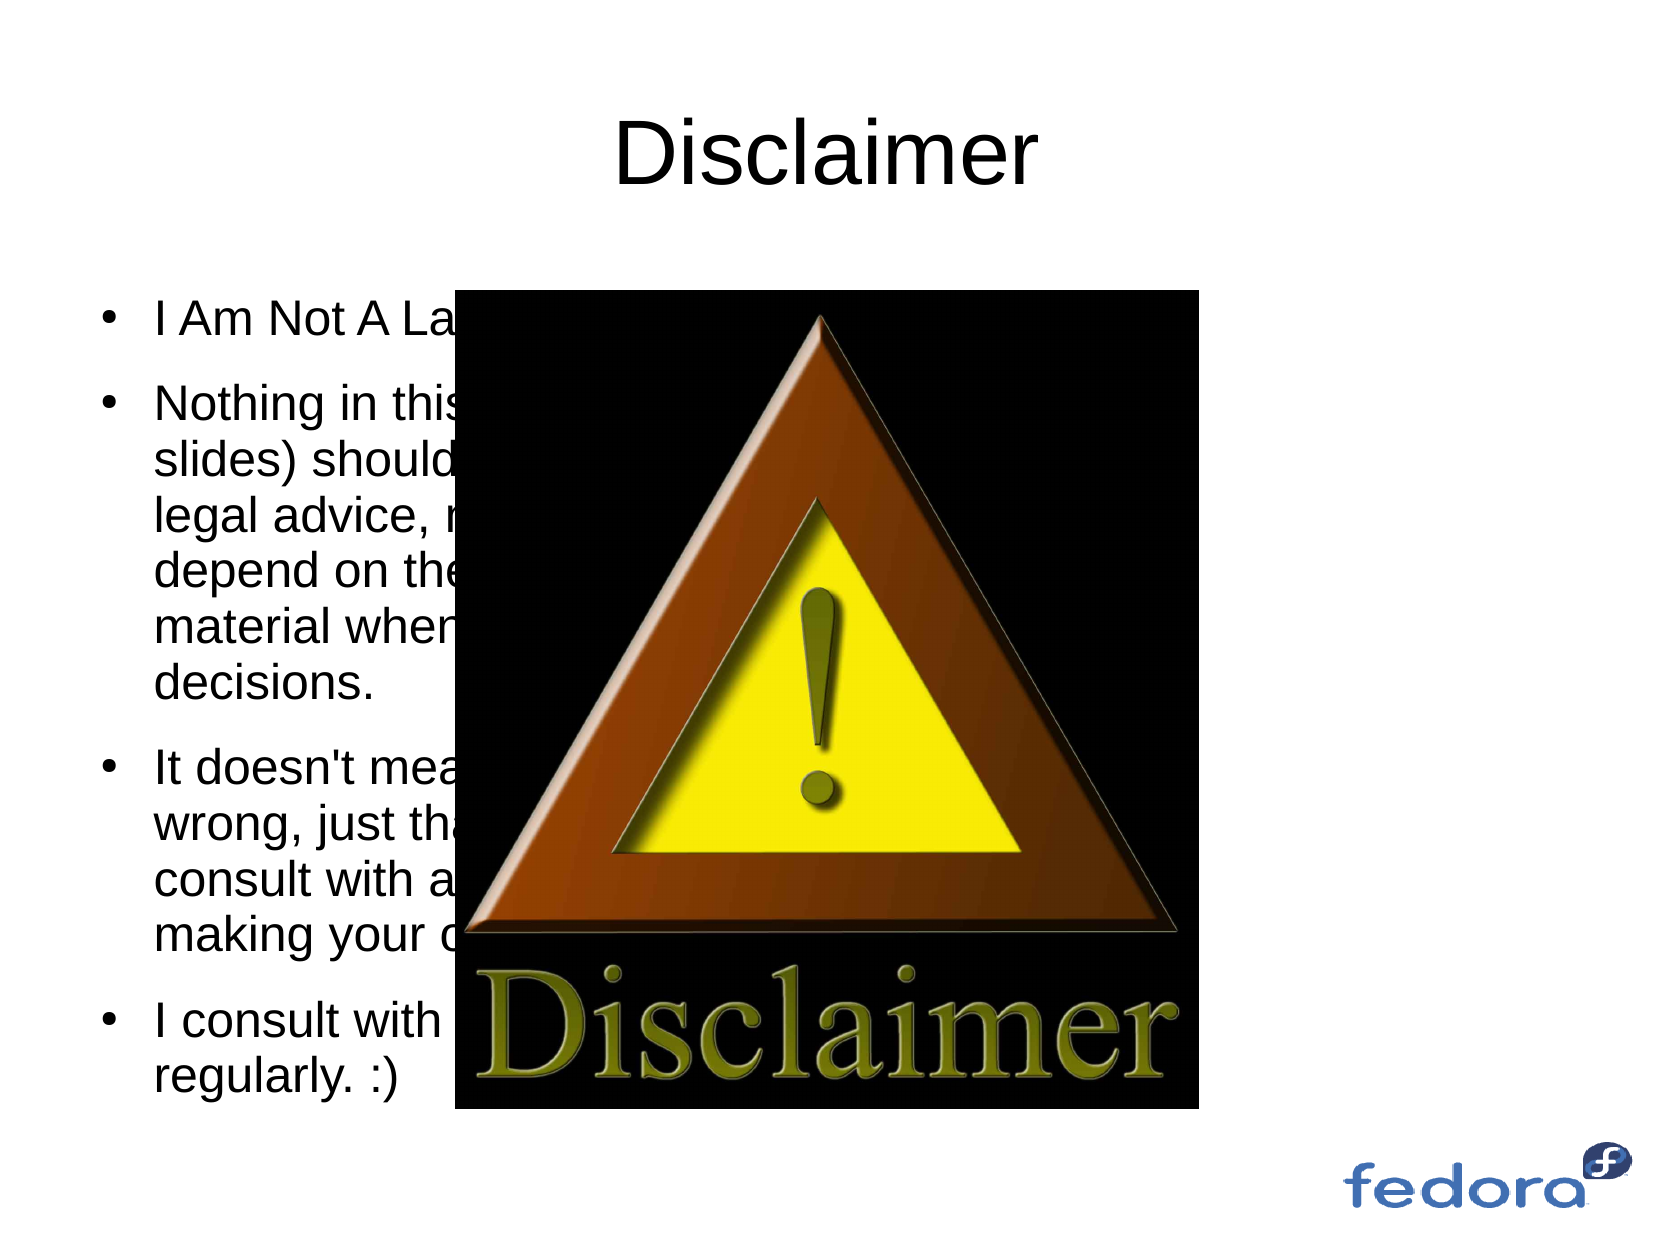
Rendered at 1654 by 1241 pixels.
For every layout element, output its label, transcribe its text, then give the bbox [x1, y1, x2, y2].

picture [1332, 1124, 1651, 1227]
title Disclaimer [82, 49, 1571, 257]
list I Am Not A Lawyer (IANAL) Nothing in this talk (or these slides) should be taken as legal advice, nor should you depend on the validity of this material when making decisions. It doesn't mean that I'm wrong, just that you should consult with a lawyer when making your own decisions. I consult with lawyers regularly. :) [82, 290, 417, 1109]
picture [417, 290, 1572, 1109]
